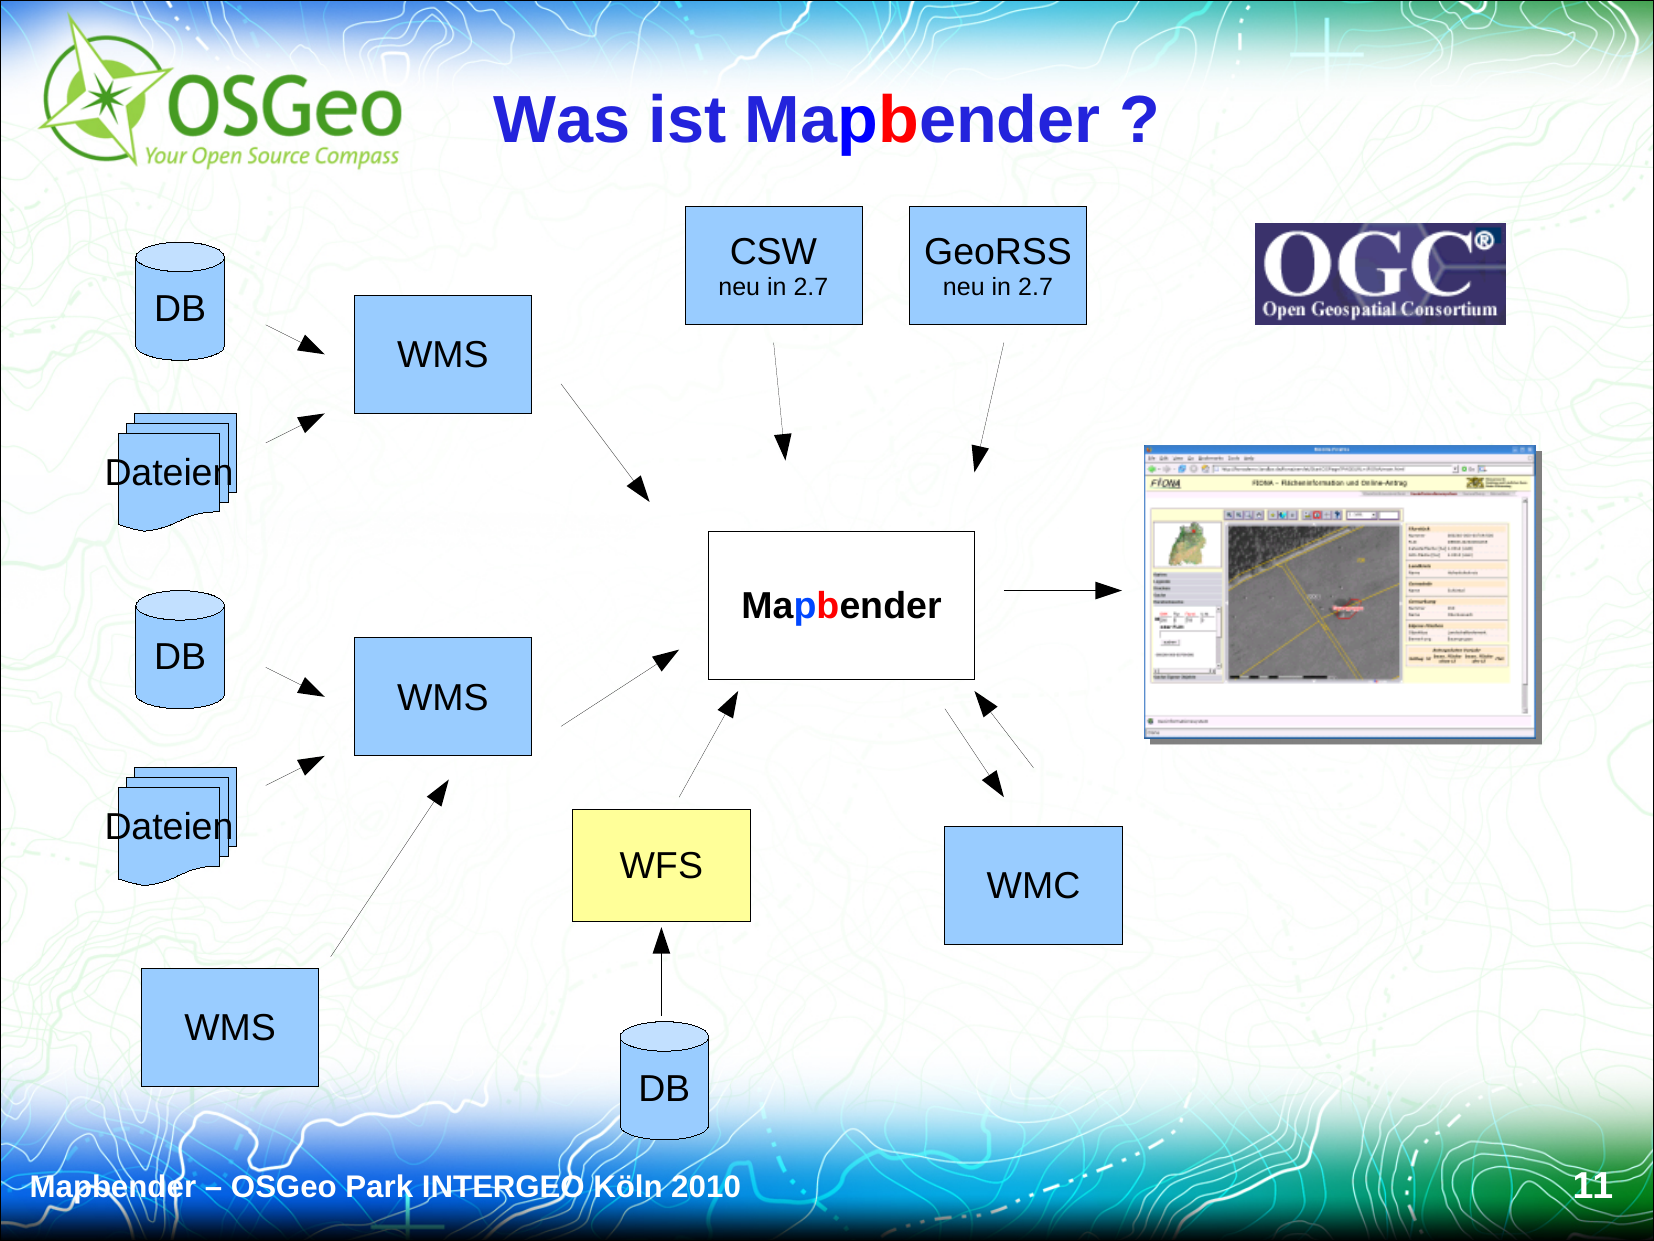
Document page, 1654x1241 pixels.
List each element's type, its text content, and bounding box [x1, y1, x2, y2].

text_box DB [135, 258, 225, 361]
text_box Mapbender [708, 531, 975, 680]
text_box DB [135, 606, 225, 709]
text_box Dateien [118, 767, 237, 886]
picture [1, 1, 1653, 1240]
text_box WMS [354, 295, 532, 414]
text_box Dateien [118, 413, 237, 532]
title Was ist Mapbender ? [82, 31, 1571, 207]
text_box DB [620, 1039, 709, 1140]
text_box Dateien [118, 816, 126, 836]
text_box GeoRSS neu in 2.7 [909, 206, 1087, 325]
text_box WMC [944, 826, 1123, 945]
text_box Dateien [118, 462, 126, 482]
text_box CSW neu in 2.7 [685, 206, 863, 325]
text_box WMS [141, 968, 319, 1087]
text_box WFS [572, 809, 751, 922]
text_box WMS [354, 637, 532, 756]
